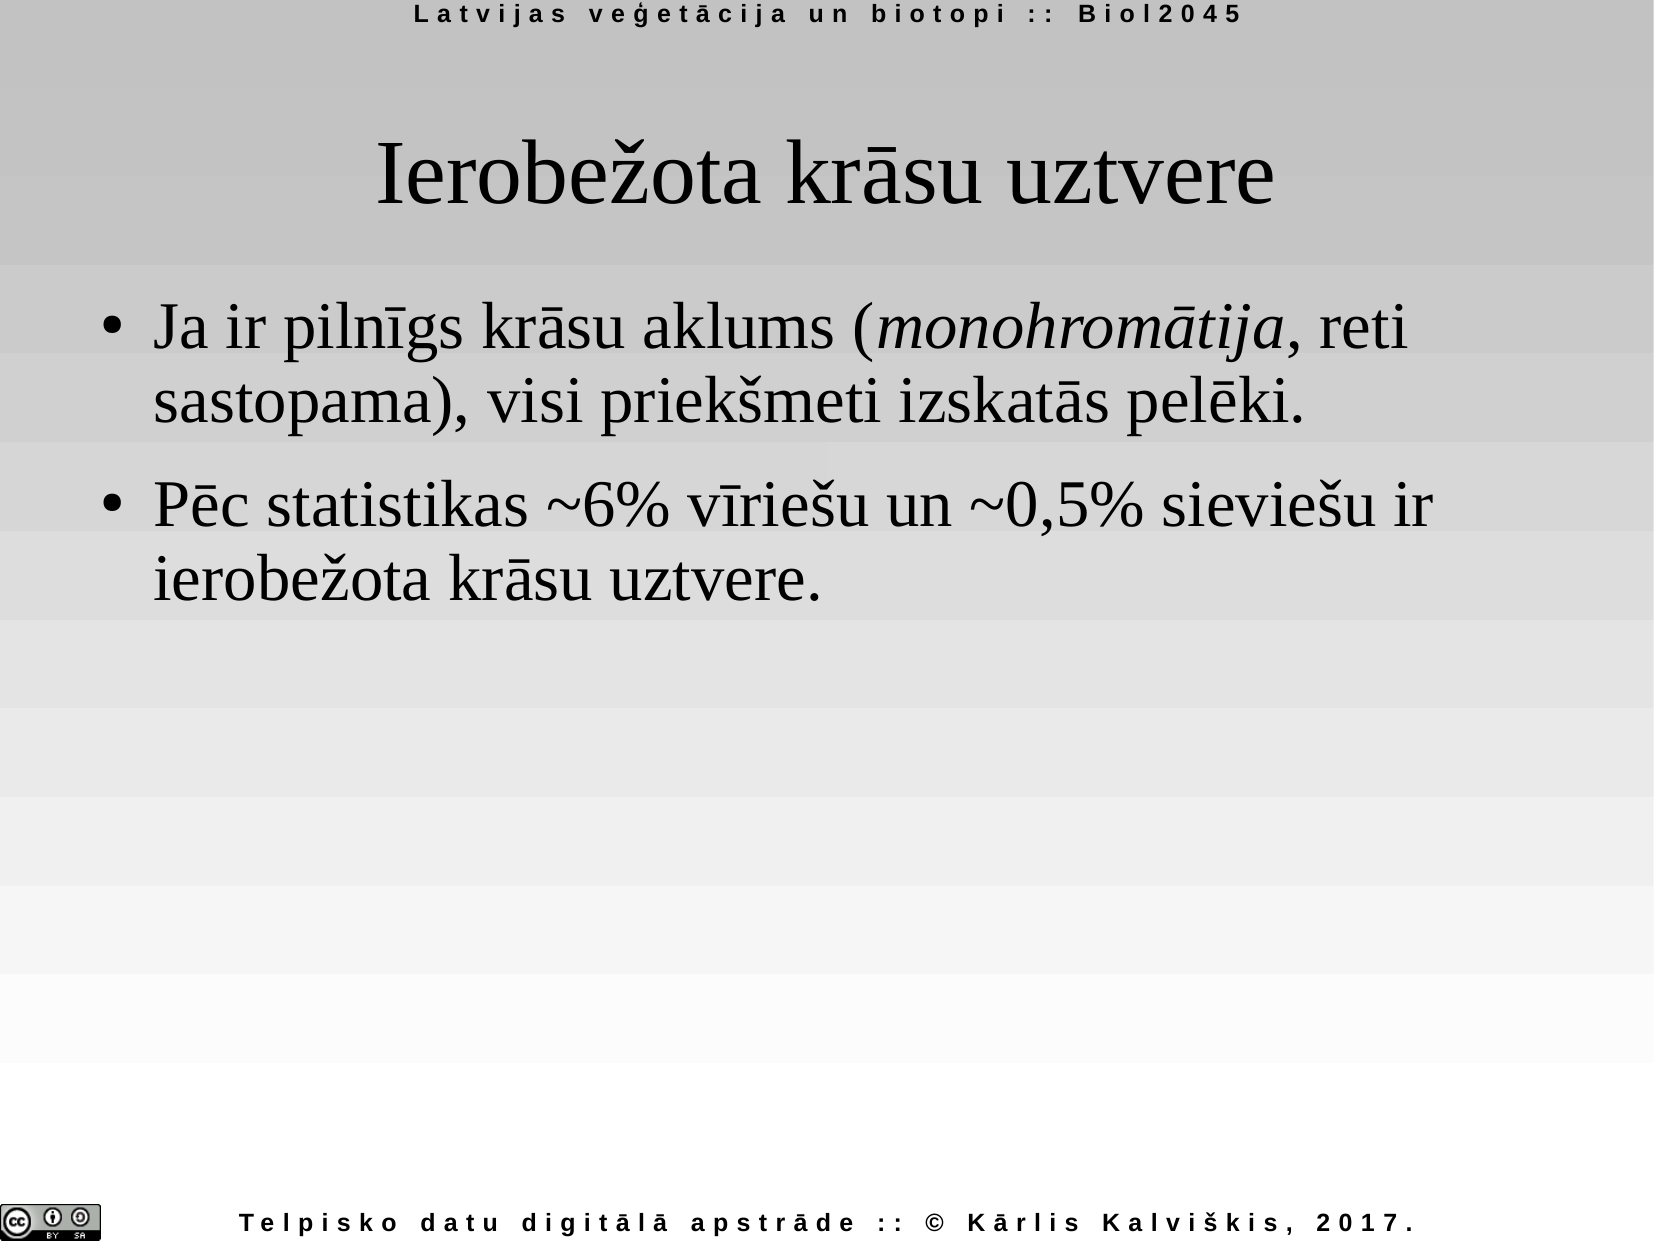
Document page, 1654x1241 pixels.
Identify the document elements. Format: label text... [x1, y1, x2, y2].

list Ja ir pilnīgs krāsu aklums (monohromātija, reti sastopama), visi priekšmeti izskatās pelēki. Pēc statistikas ~6% vīriešu un ~0,5% sieviešu ir ierobežota krāsu uztvere. [82, 289, 1571, 1113]
picture [0, 0, 1654, 1241]
title Ierobežota krāsu uztvere [29, 49, 1625, 296]
